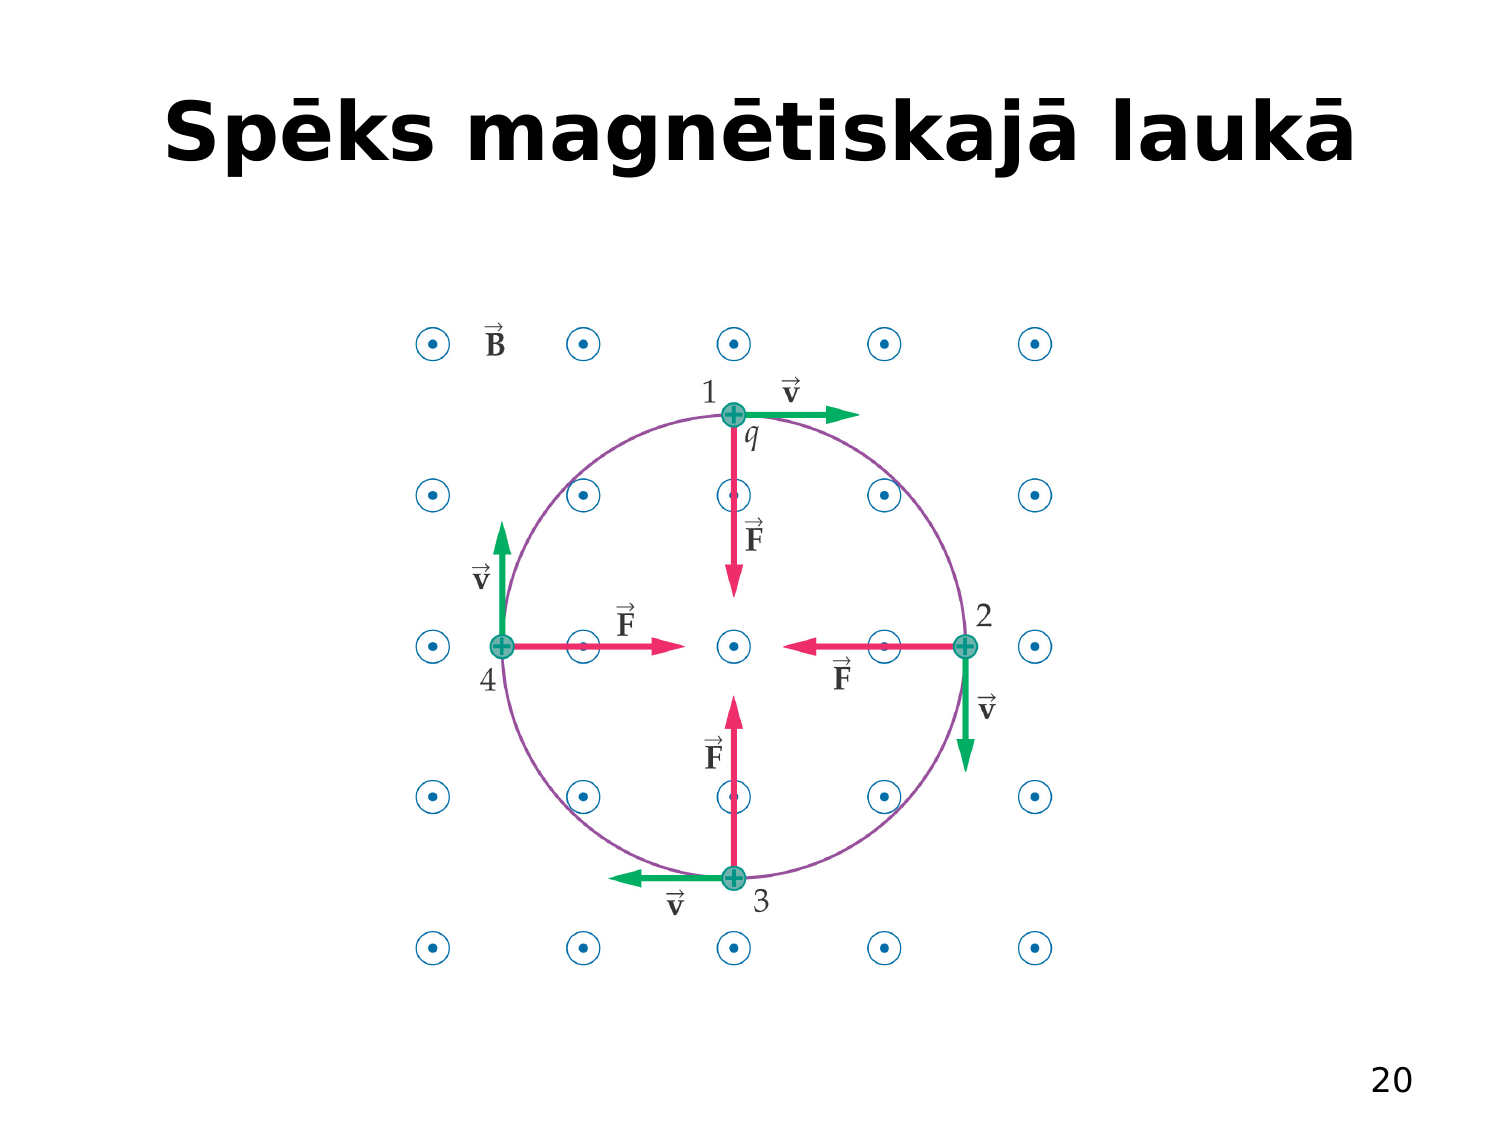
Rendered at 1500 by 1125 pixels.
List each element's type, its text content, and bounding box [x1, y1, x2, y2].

title Spēks magnētiskajā laukā [122, 34, 1398, 223]
picture [297, 317, 1173, 974]
